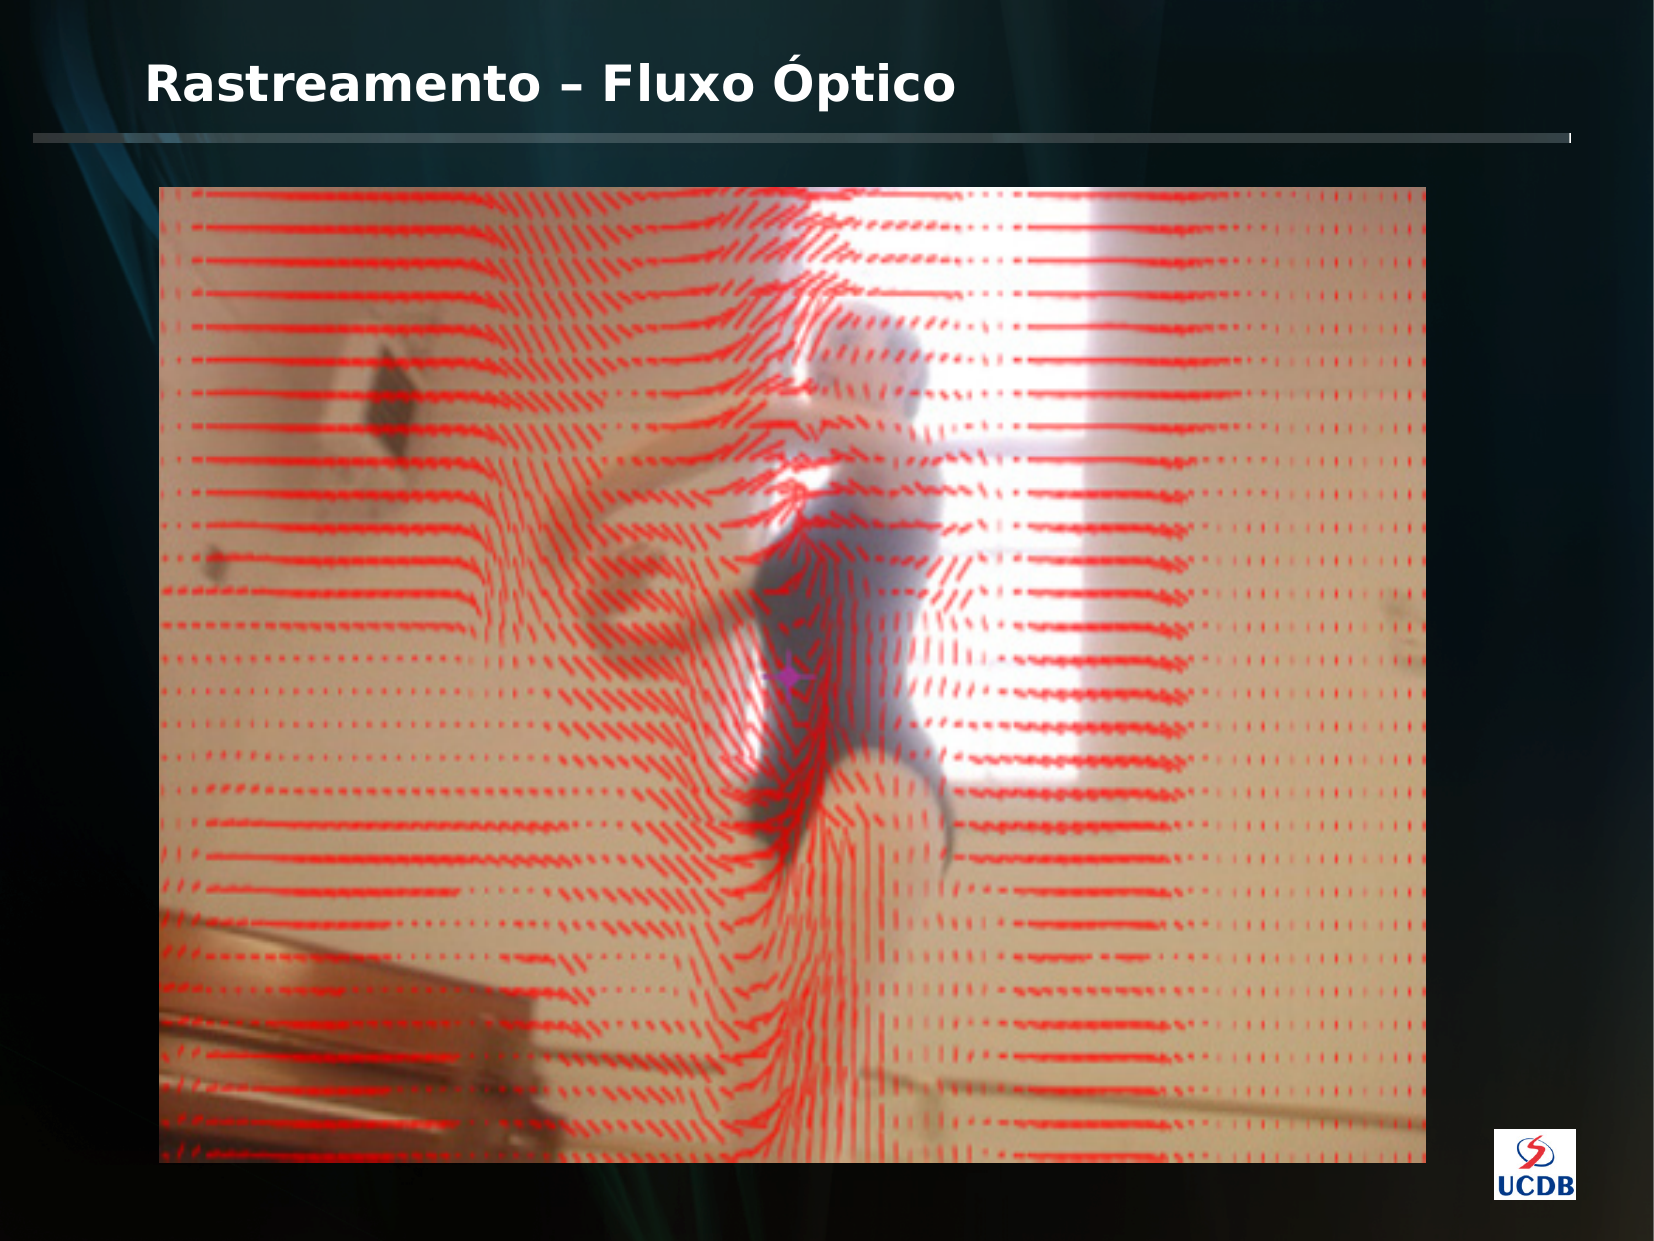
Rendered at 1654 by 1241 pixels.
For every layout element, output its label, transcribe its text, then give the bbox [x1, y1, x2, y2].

text_box Rastreamento – Fluxo Óptico [129, 45, 972, 119]
picture [0, 0, 1654, 1241]
